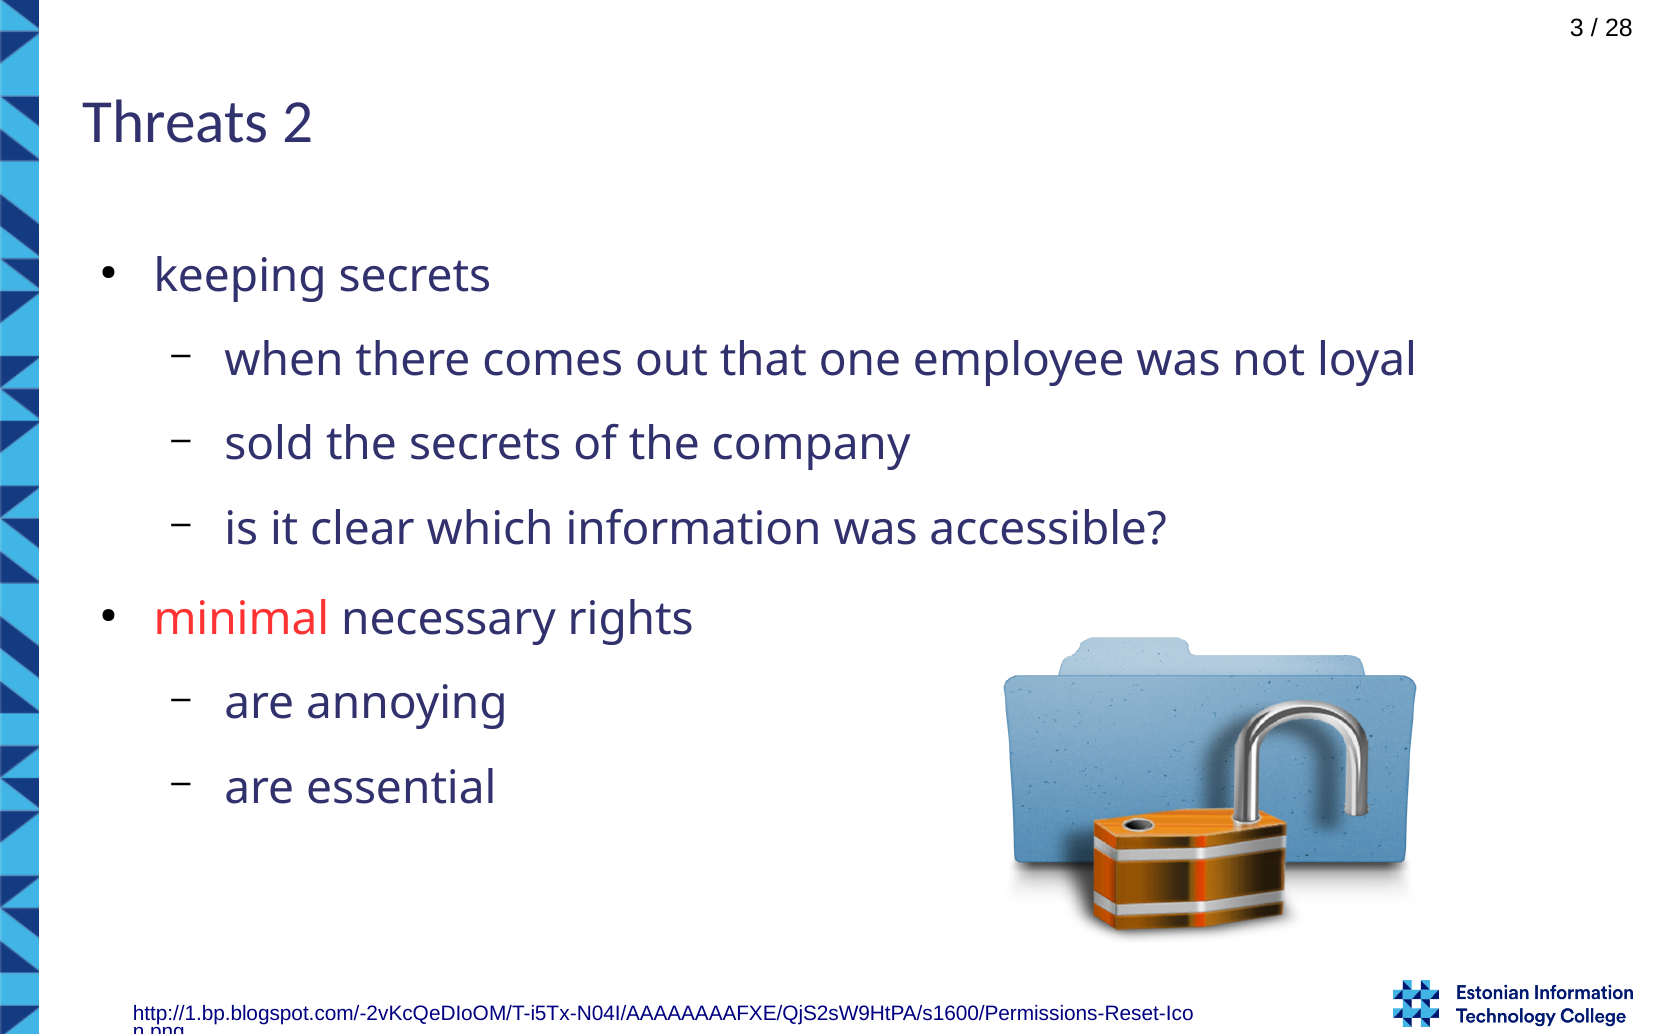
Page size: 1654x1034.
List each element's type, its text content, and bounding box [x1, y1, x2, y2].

title Threats 2 [82, 41, 1571, 214]
text_box http://1.bp.blogspot.com/-2vKcQeDIoOM/T-i5Tx-N04I/AAAAAAAAFXE/QjS2sW9HtPA/s1600/Permissions-Reset-Icon.png [118, 994, 1211, 1034]
picture [1001, 598, 1418, 945]
list keeping secrets when there comes out that one employee was not loyal sold the secrets of the company is it clear which information was accessible? minimal necessary rights are annoying are essential [82, 241, 1538, 985]
picture [1393, 980, 1633, 1027]
